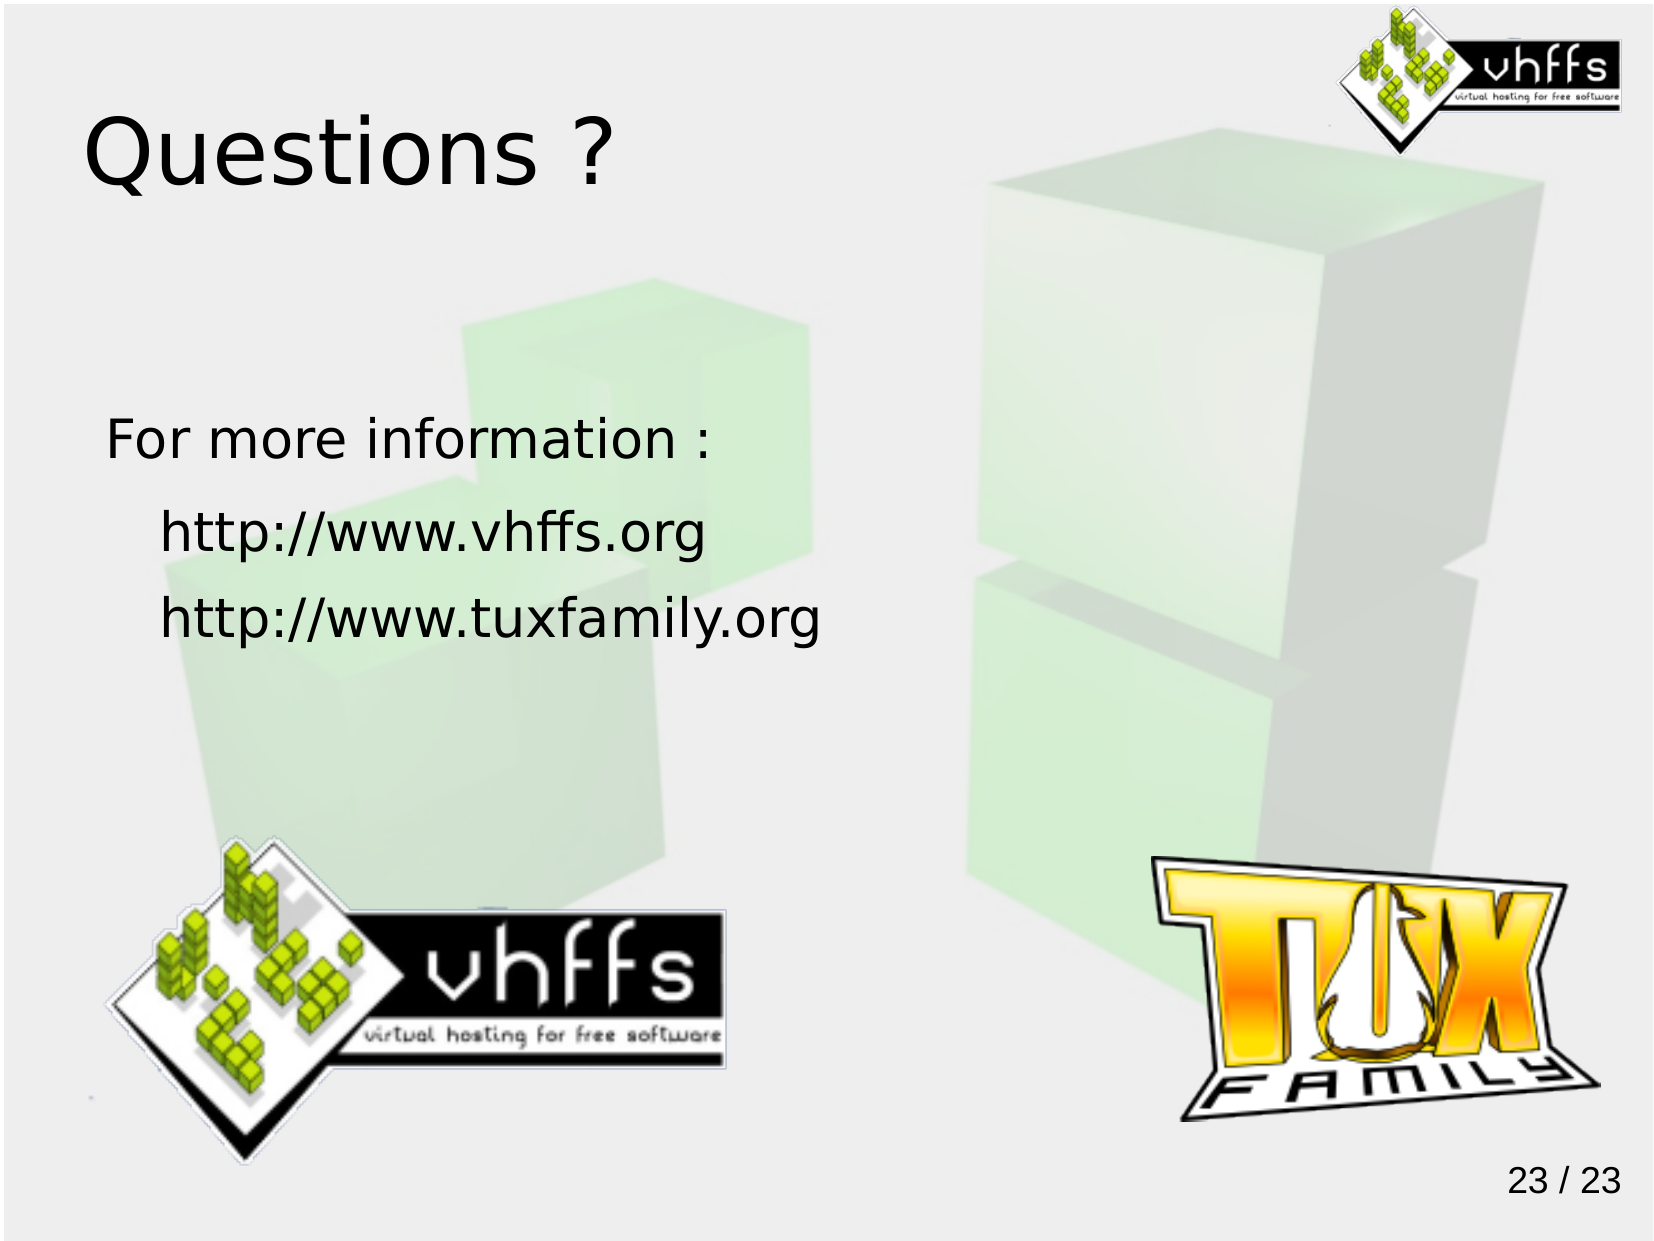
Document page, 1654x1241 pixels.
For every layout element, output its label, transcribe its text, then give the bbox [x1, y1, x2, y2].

list For more information : http://www.vhffs.org http://www.tuxfamily.org [88, 408, 1577, 916]
title Questions ? [82, 49, 1571, 257]
text_box <numéro> / 23 [1314, 1151, 1637, 1225]
picture [4, 0, 1654, 1241]
